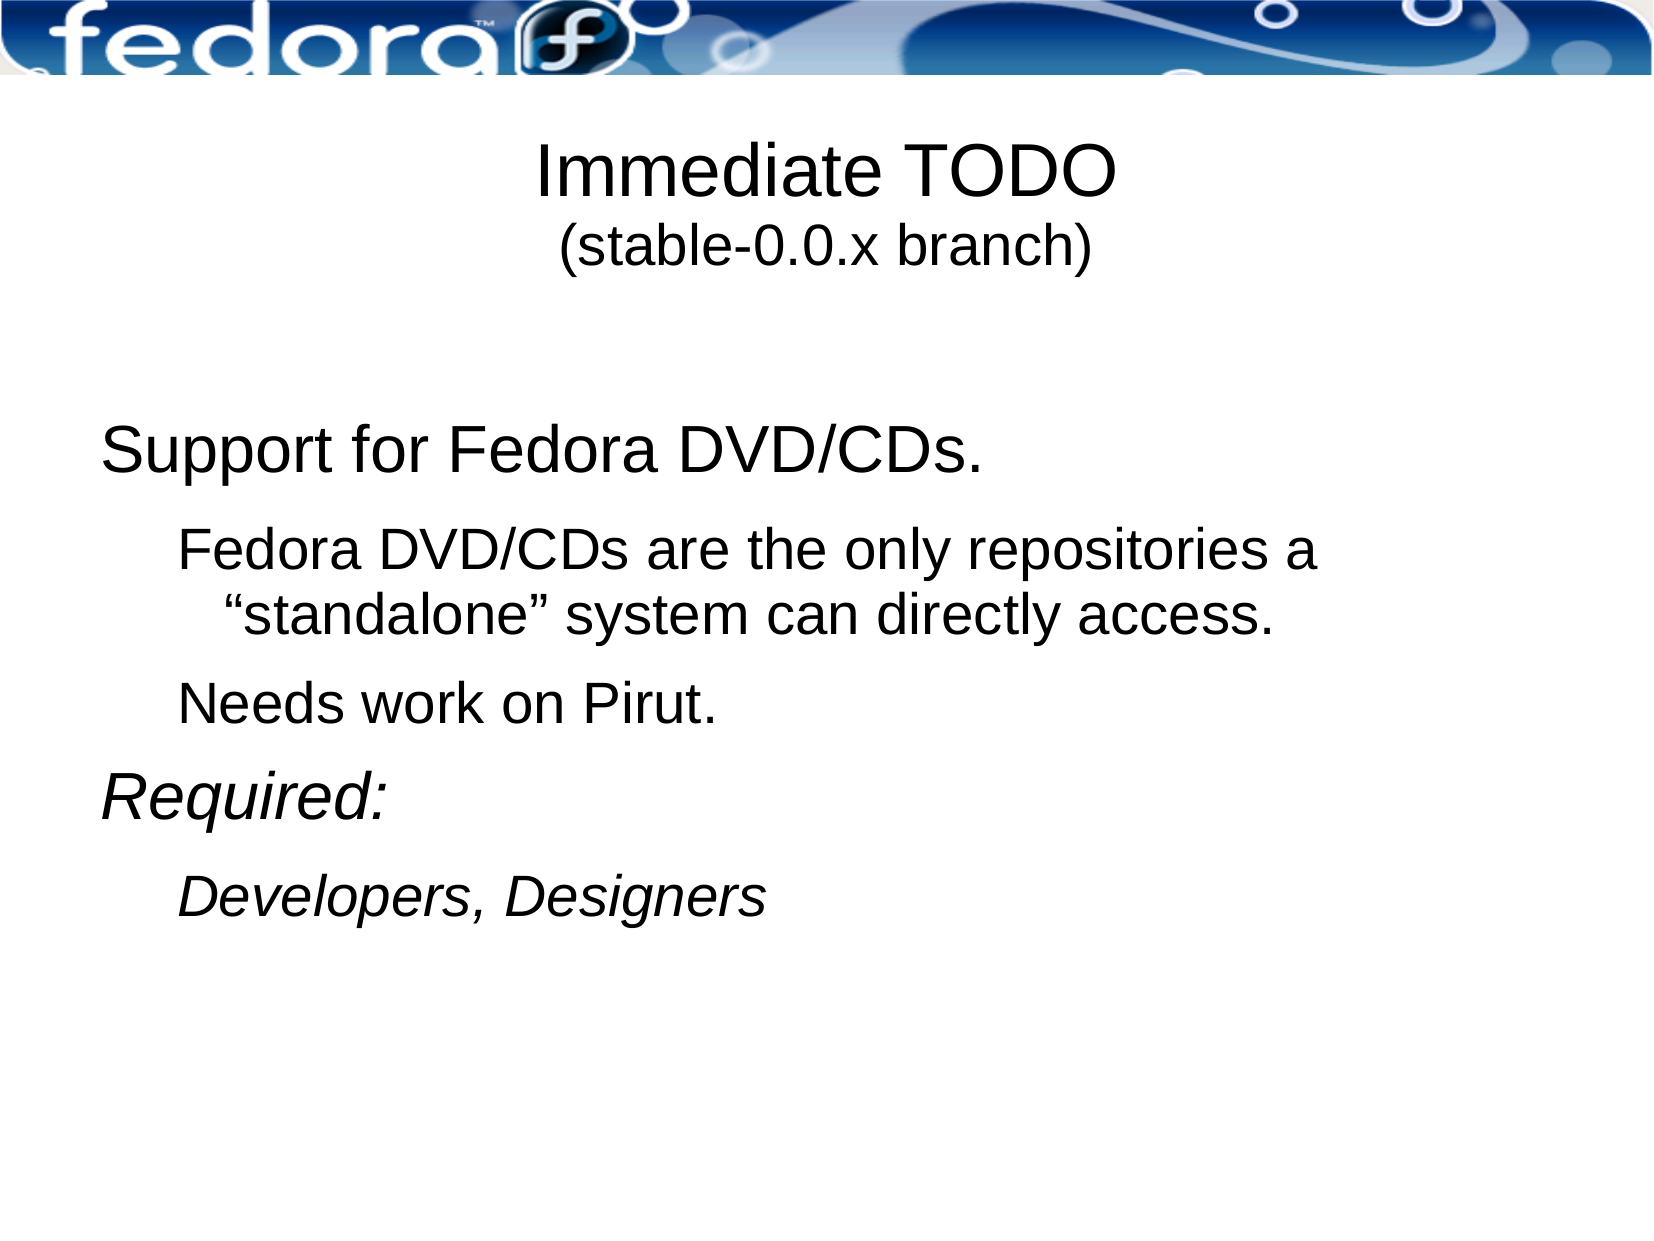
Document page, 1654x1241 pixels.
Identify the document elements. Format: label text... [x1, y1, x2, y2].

picture [0, 0, 1654, 76]
title Immediate TODO (stable-0.0.x branch) [82, 106, 1571, 301]
list Support for Fedora DVD/CDs. Fedora DVD/CDs are the only repositories a “standalone” system can directly access. Needs work on Pirut. Required: Developers, Designers [82, 412, 1571, 1163]
